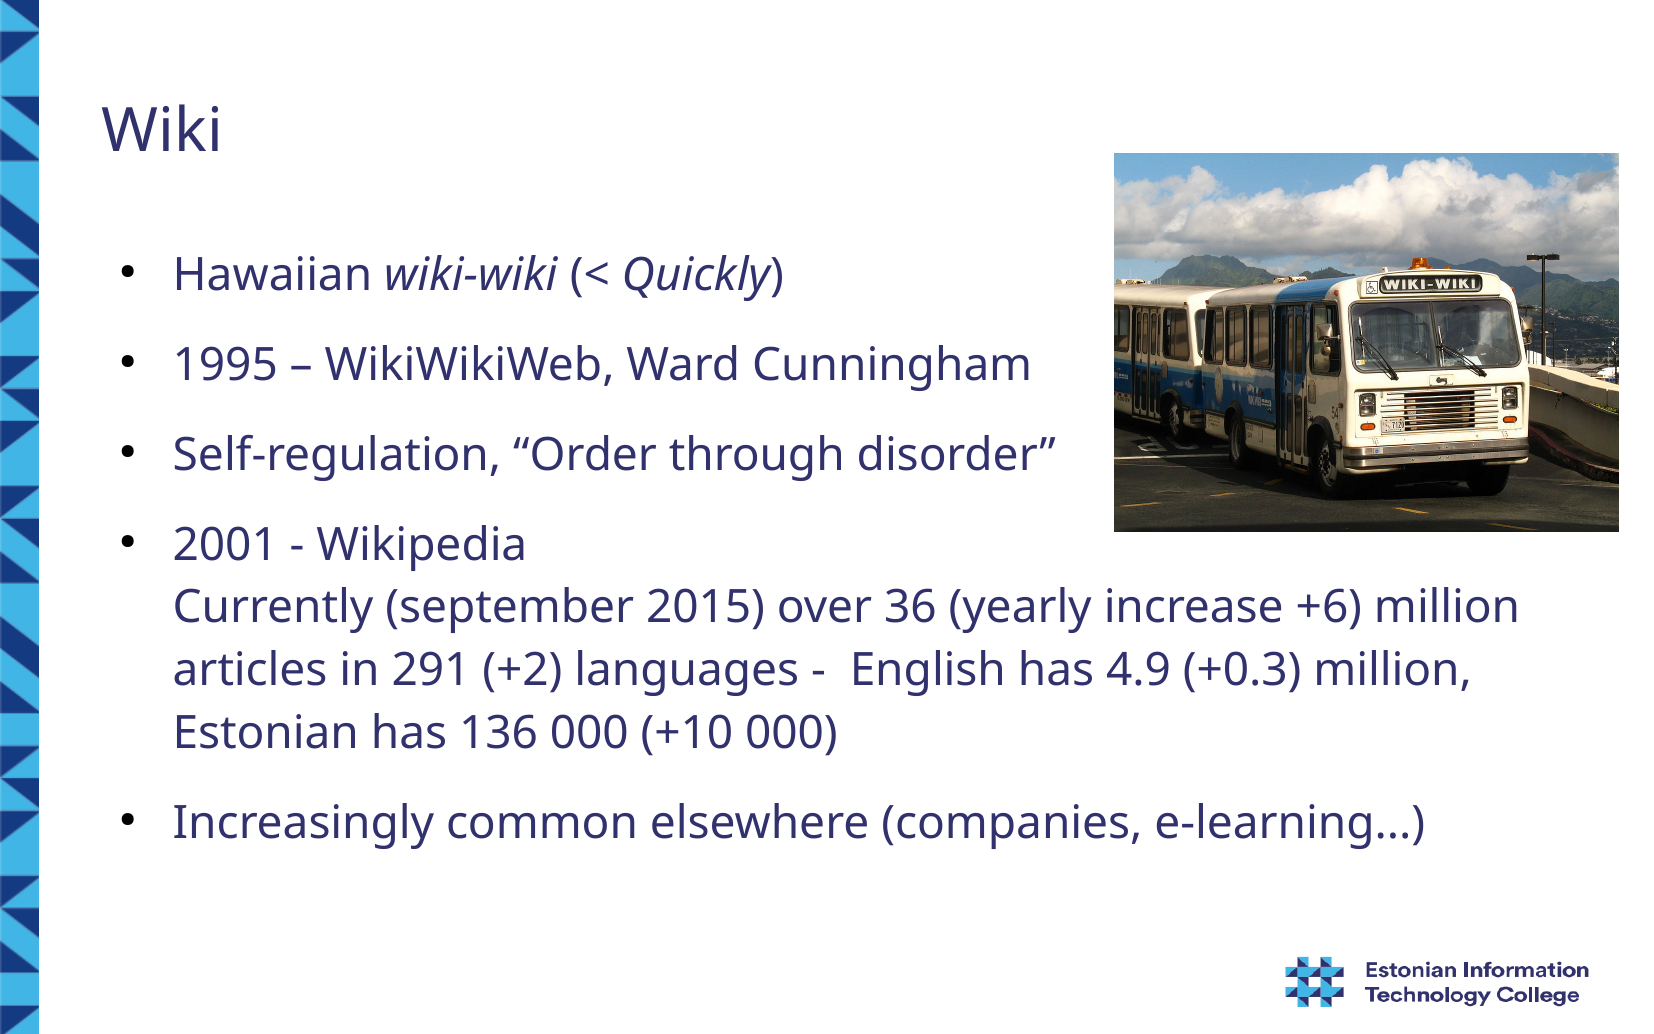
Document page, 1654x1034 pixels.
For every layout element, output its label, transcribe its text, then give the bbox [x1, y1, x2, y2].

title Wiki [101, 41, 1224, 214]
list Hawaiian wiki-wiki (< Quickly) 1995 – WikiWikiWeb, Ward Cunningham Self-regulation, “Order through disorder” 2001 - Wikipedia Currently (september 2015) over 36 (yearly increase +6) million articles in 291 (+2) languages - English has 4.9 (+0.3) million, Estonian has 136 000 (+10 000) Increasingly common elsewhere (companies, e-learning...) [101, 241, 1591, 924]
picture [1114, 153, 1619, 532]
